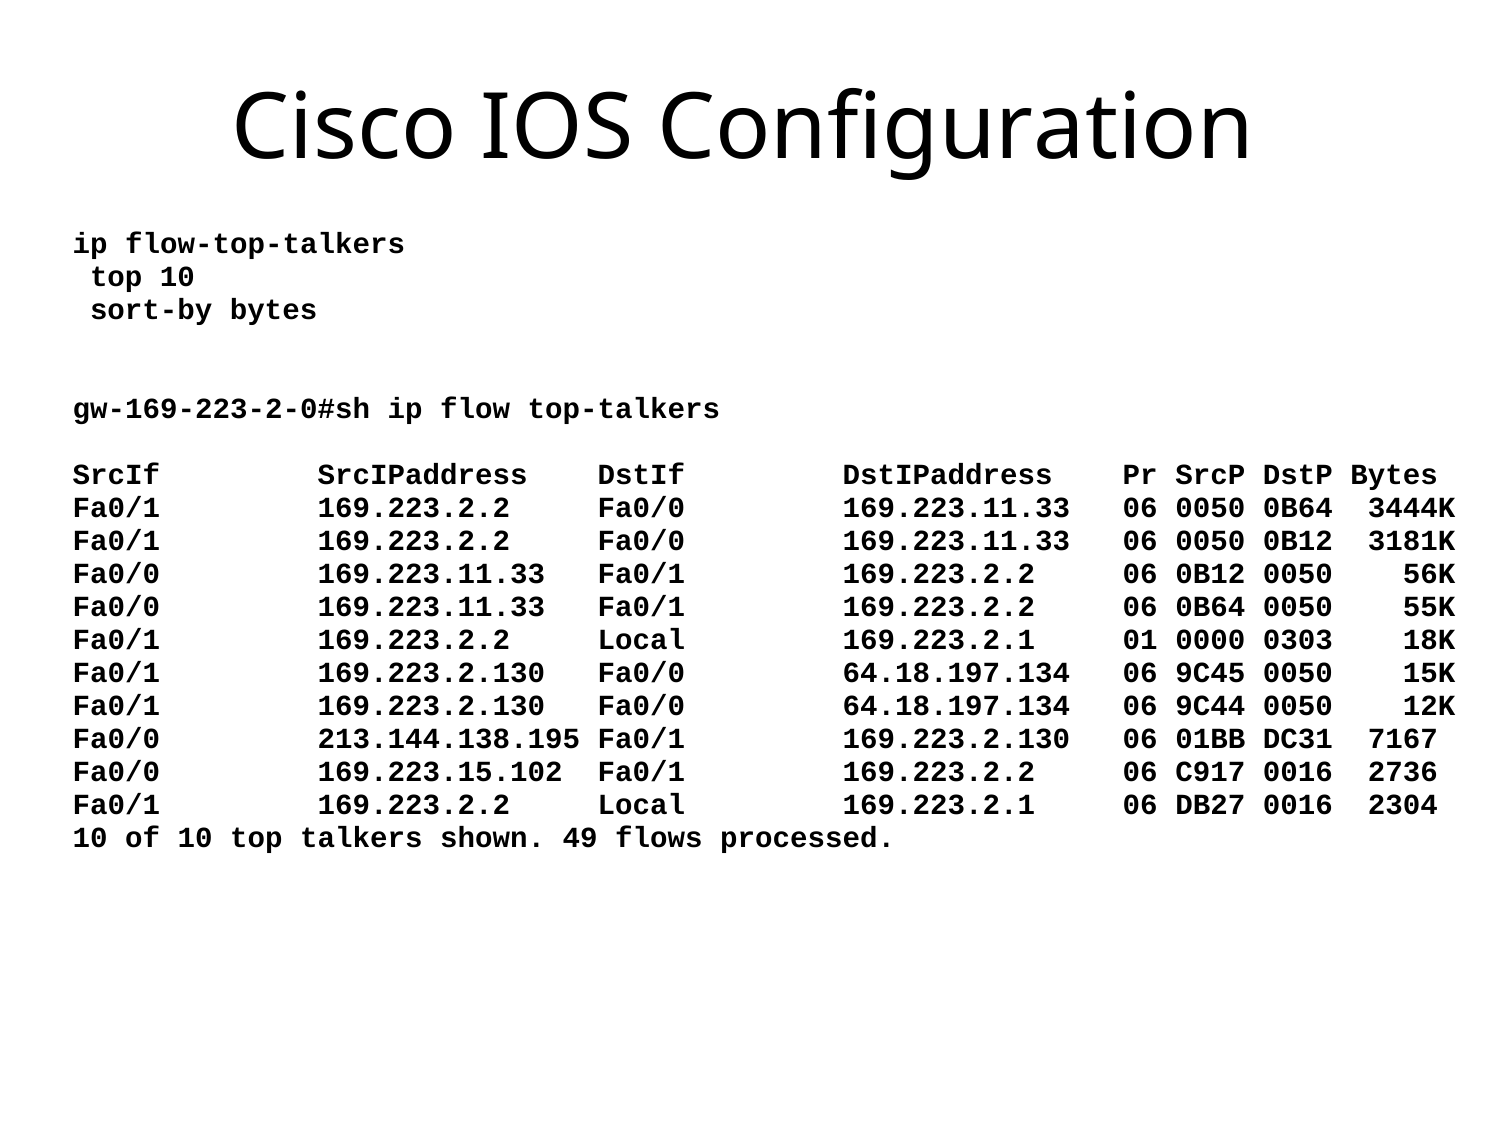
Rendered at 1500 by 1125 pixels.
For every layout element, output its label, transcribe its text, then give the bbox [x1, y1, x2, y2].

list ip flow-top-talkers top 10 sort-by bytes gw-169-223-2-0#sh ip flow top-talkers SrcIf SrcIPaddress DstIf DstIPaddress Pr SrcP DstP Bytes Fa0/1 169.223.2.2 Fa0/0 169.223.11.33 06 0050 0B64 3444K Fa0/1 169.223.2.2 Fa0/0 169.223.11.33 06 0050 0B12 3181K Fa0/0 169.223.11.33 Fa0/1 169.223.2.2 06 0B12 0050 56K Fa0/0 169.223.11.33 Fa0/1 169.223.2.2 06 0B64 0050 55K Fa0/1 169.223.2.2 Local 169.223.2.1 01 0000 0303 18K Fa0/1 169.223.2.130 Fa0/0 64.18.197.134 06 9C45 0050 15K Fa0/1 169.223.2.130 Fa0/0 64.18.197.134 06 9C44 0050 12K Fa0/0 213.144.138.195 Fa0/1 169.223.2.130 06 01BB DC31 7167 Fa0/0 169.223.15.102 Fa0/1 169.223.2.2 06 C917 0016 2736 Fa0/1 169.223.2.2 Local 169.223.2.1 06 DB27 0016 2304 10 of 10 top talkers shown. 49 flows processed. [59, 220, 1470, 1063]
title Cisco IOS Configuration [112, 62, 1388, 184]
